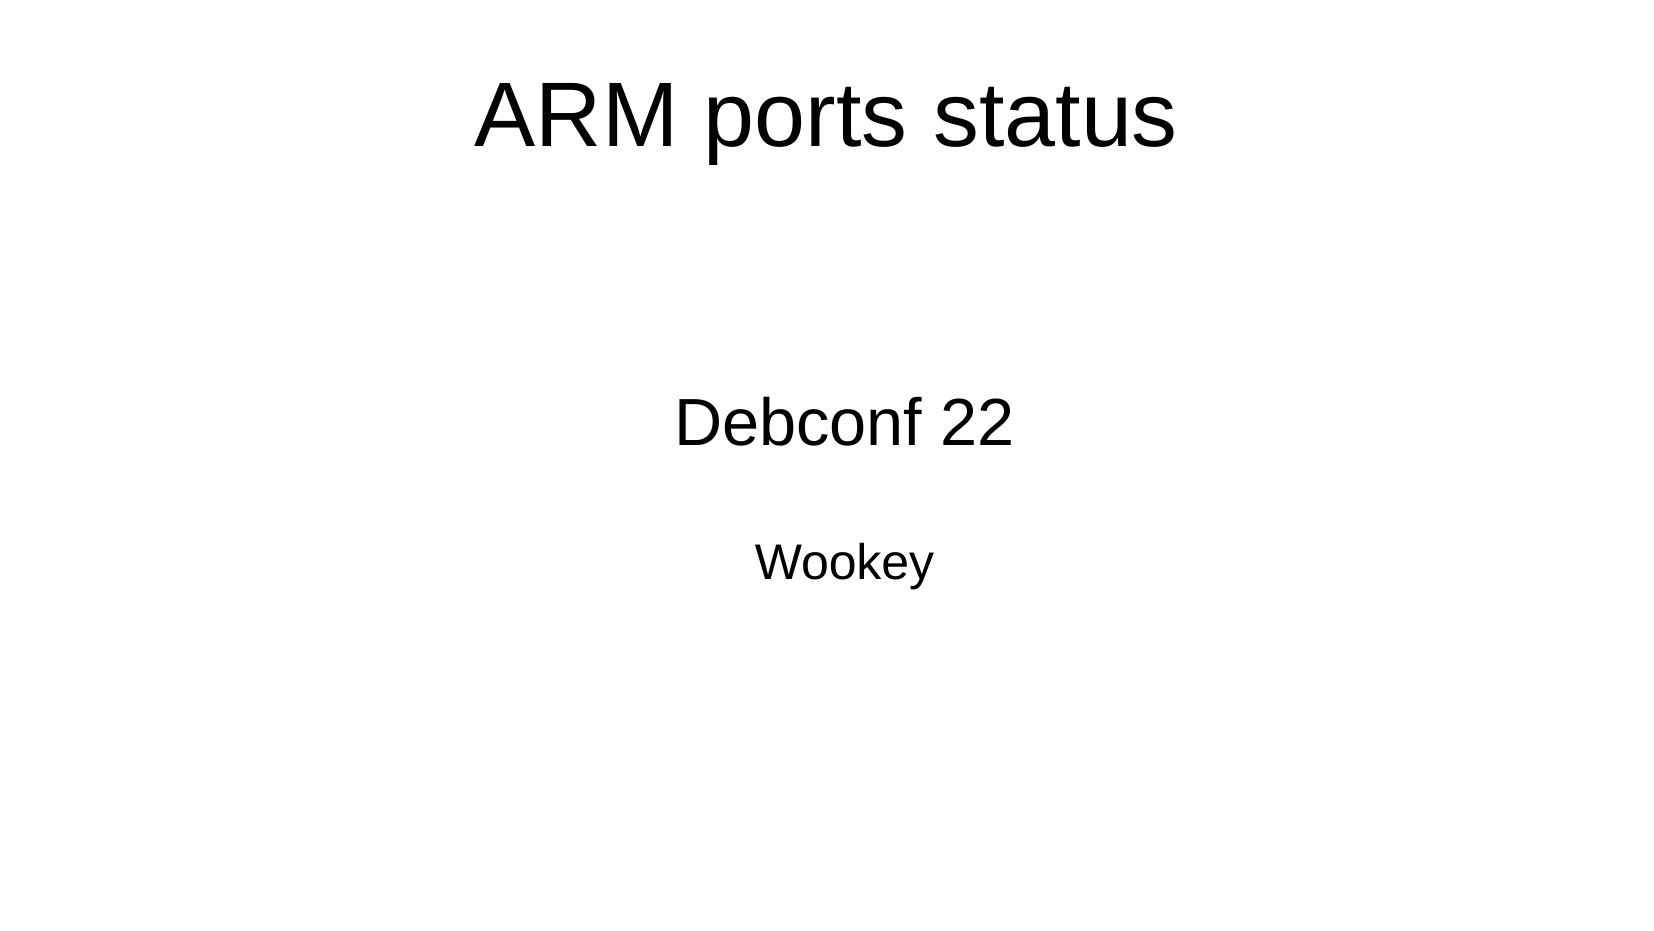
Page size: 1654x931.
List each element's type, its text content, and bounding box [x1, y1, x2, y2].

title ARM ports status [82, 37, 1571, 193]
subtitle Debconf 22 Wookey [100, 217, 1589, 758]
